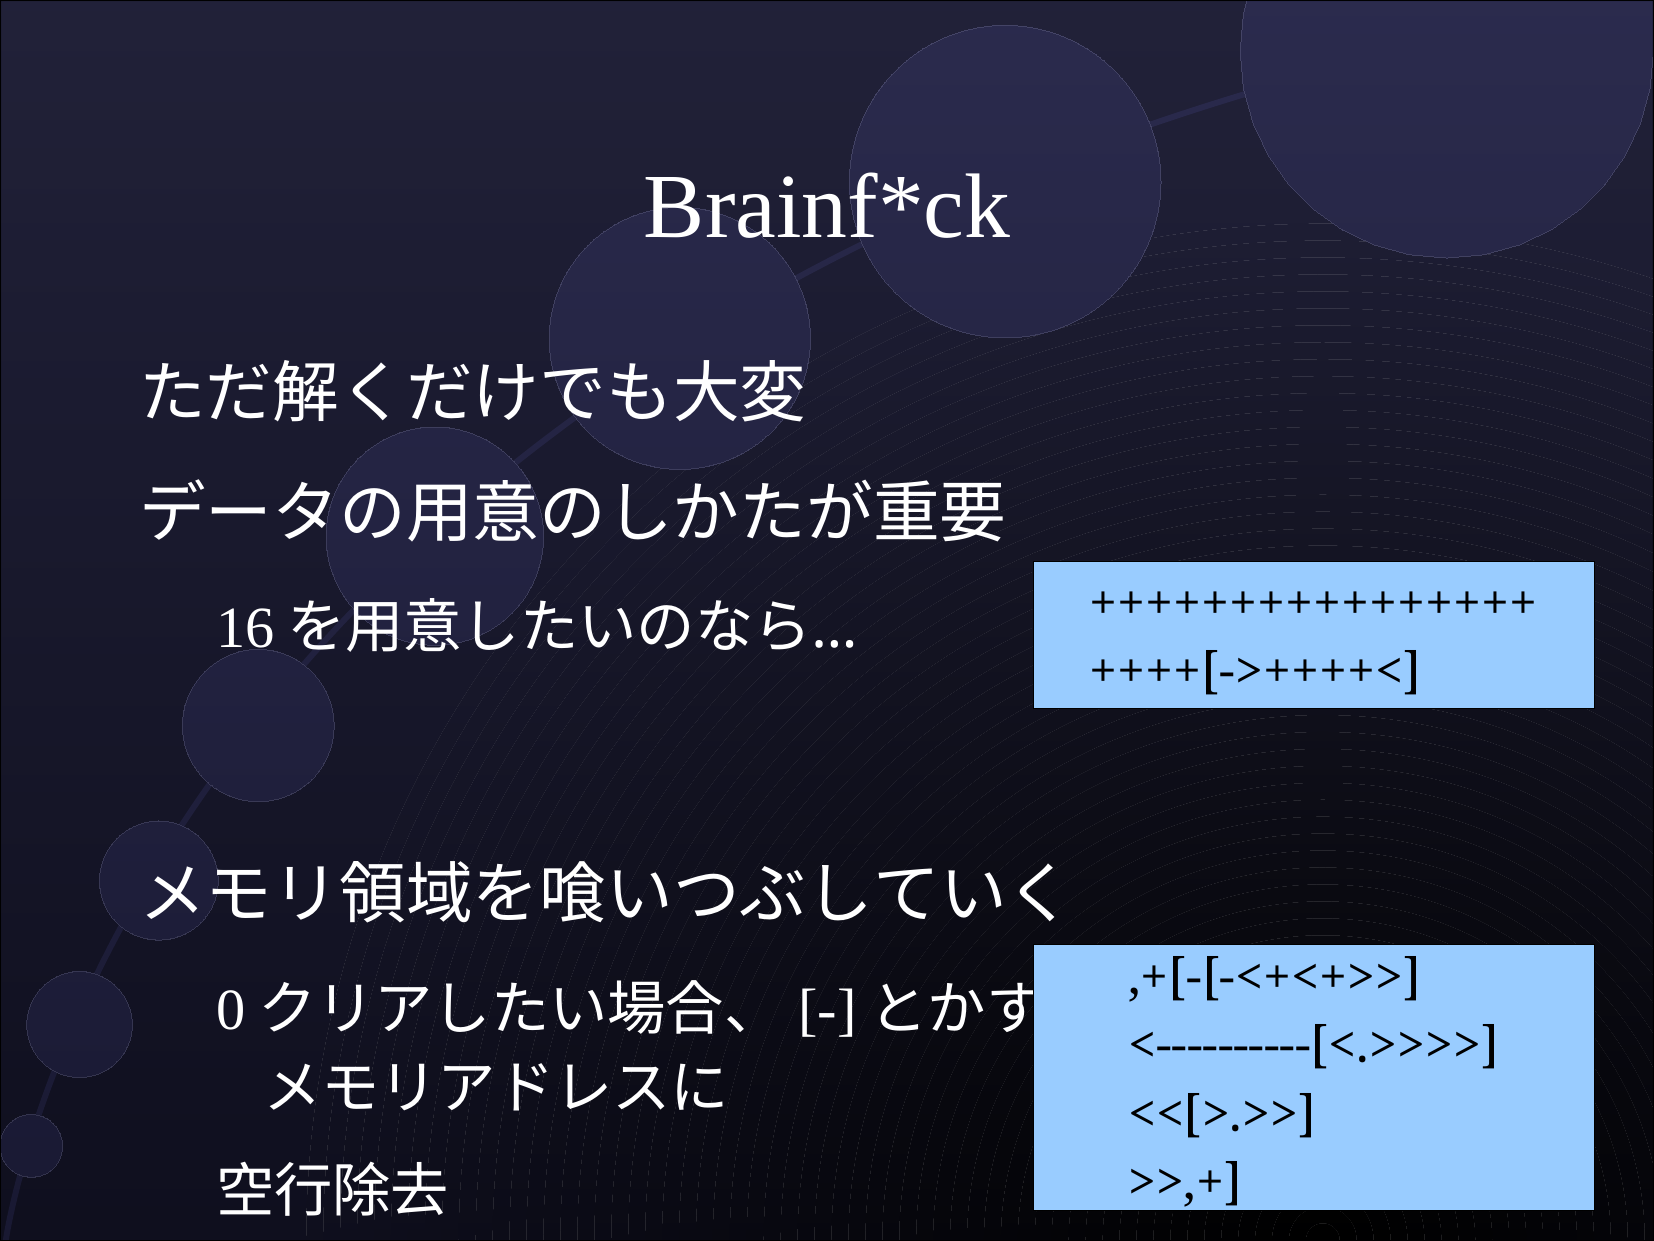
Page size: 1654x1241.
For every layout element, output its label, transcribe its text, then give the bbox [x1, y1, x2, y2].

list ただ解くだけでも大変 データの用意のしかたが重要 16を用意したいのなら… メモリ領域を喰いつぶしていく 0クリアしたい場合、[-]とかするより>で新しいメモリアドレスに 空行除去 [121, 344, 1534, 1127]
text_box ++++++++++++++++ ++++[->++++<] [1033, 561, 1595, 709]
title Brainf*ck [121, 102, 1534, 311]
text_box ,+[-[-<+<+>>] <----------[<.>>>>] <<[>.>>] >>,+] [1033, 944, 1595, 1211]
